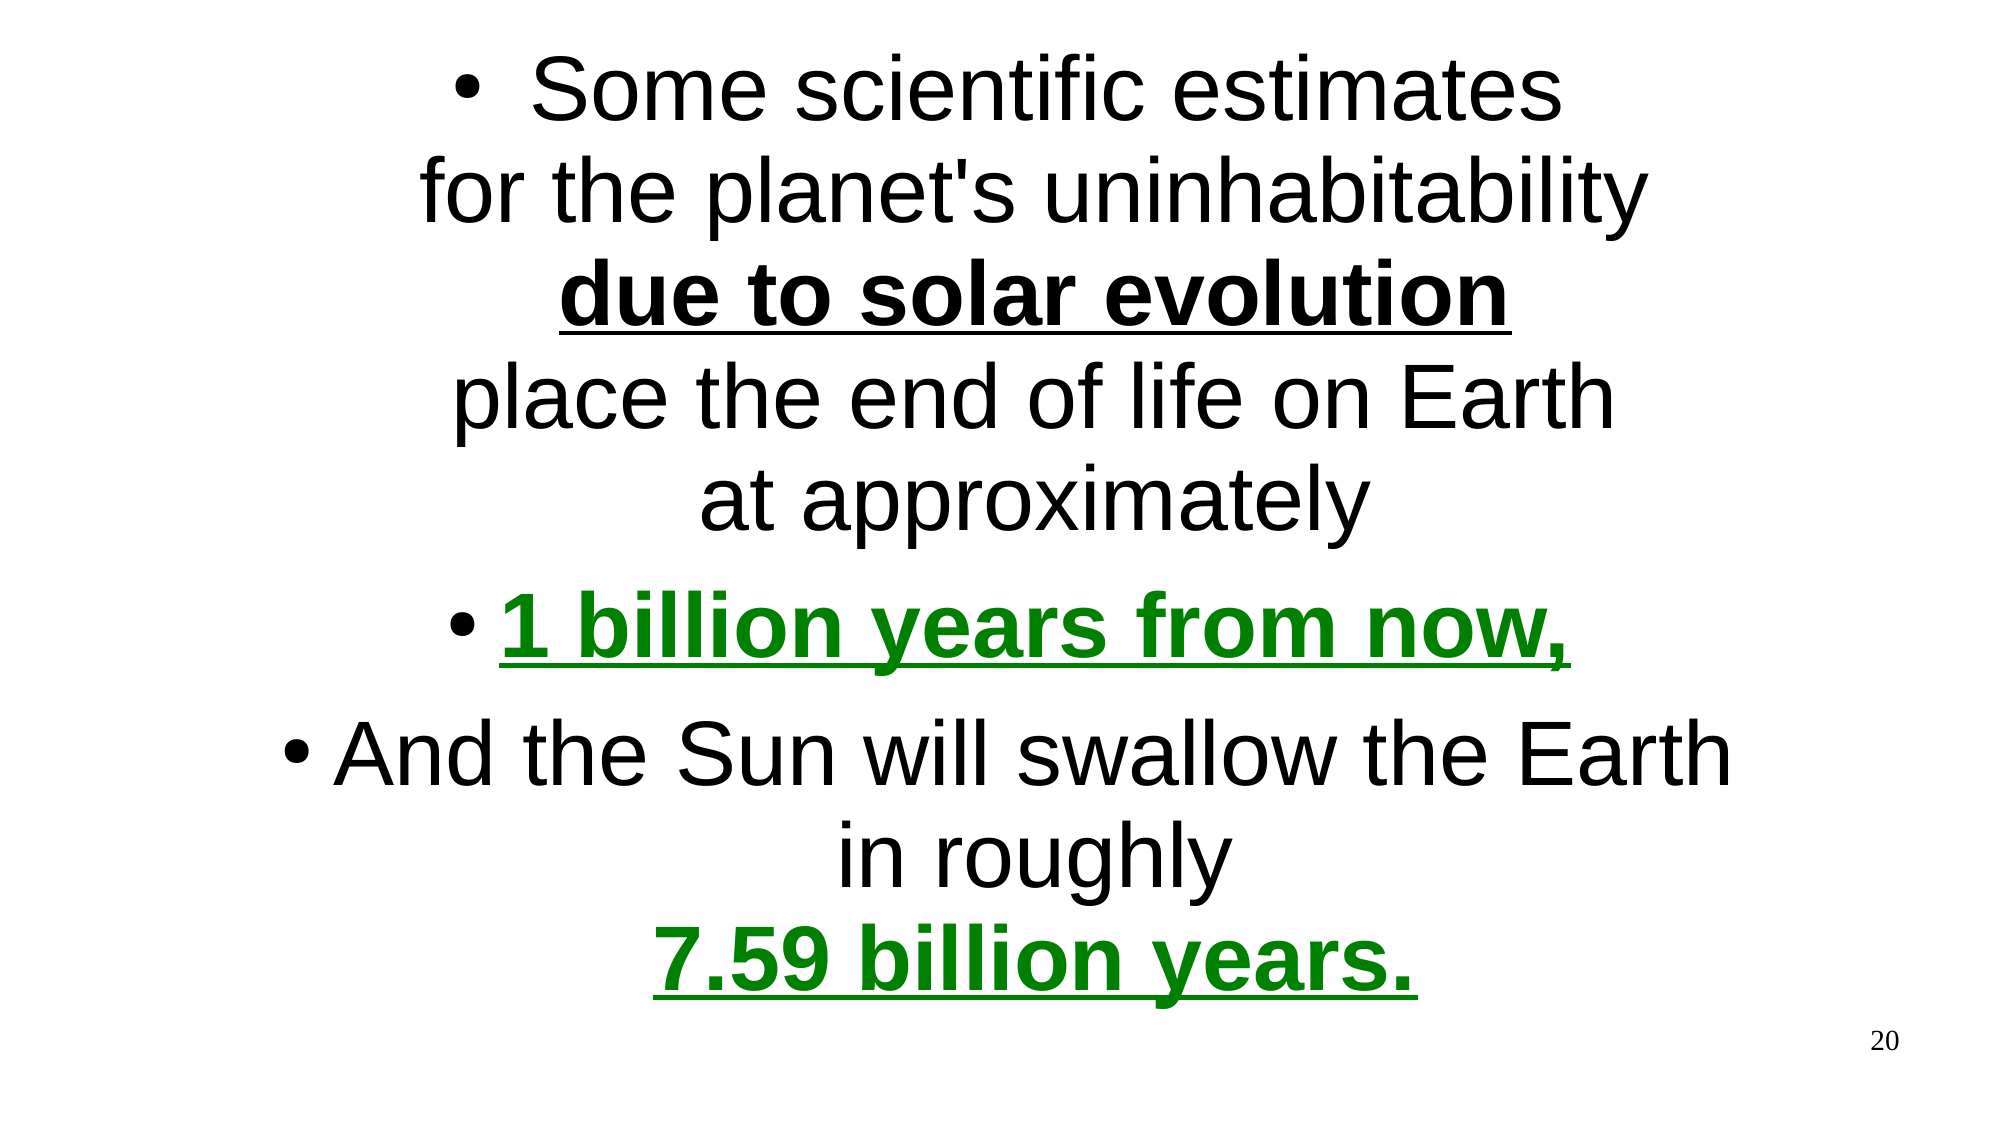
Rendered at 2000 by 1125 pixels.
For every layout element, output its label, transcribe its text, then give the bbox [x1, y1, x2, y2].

list Some scientific estimates for the planet's uninhabitability due to solar evolution place the end of life on Earth at approximately 1 billion years from now, And the Sun will swallow the Earth in roughly 7.59 billion years. [37, 37, 1988, 1088]
